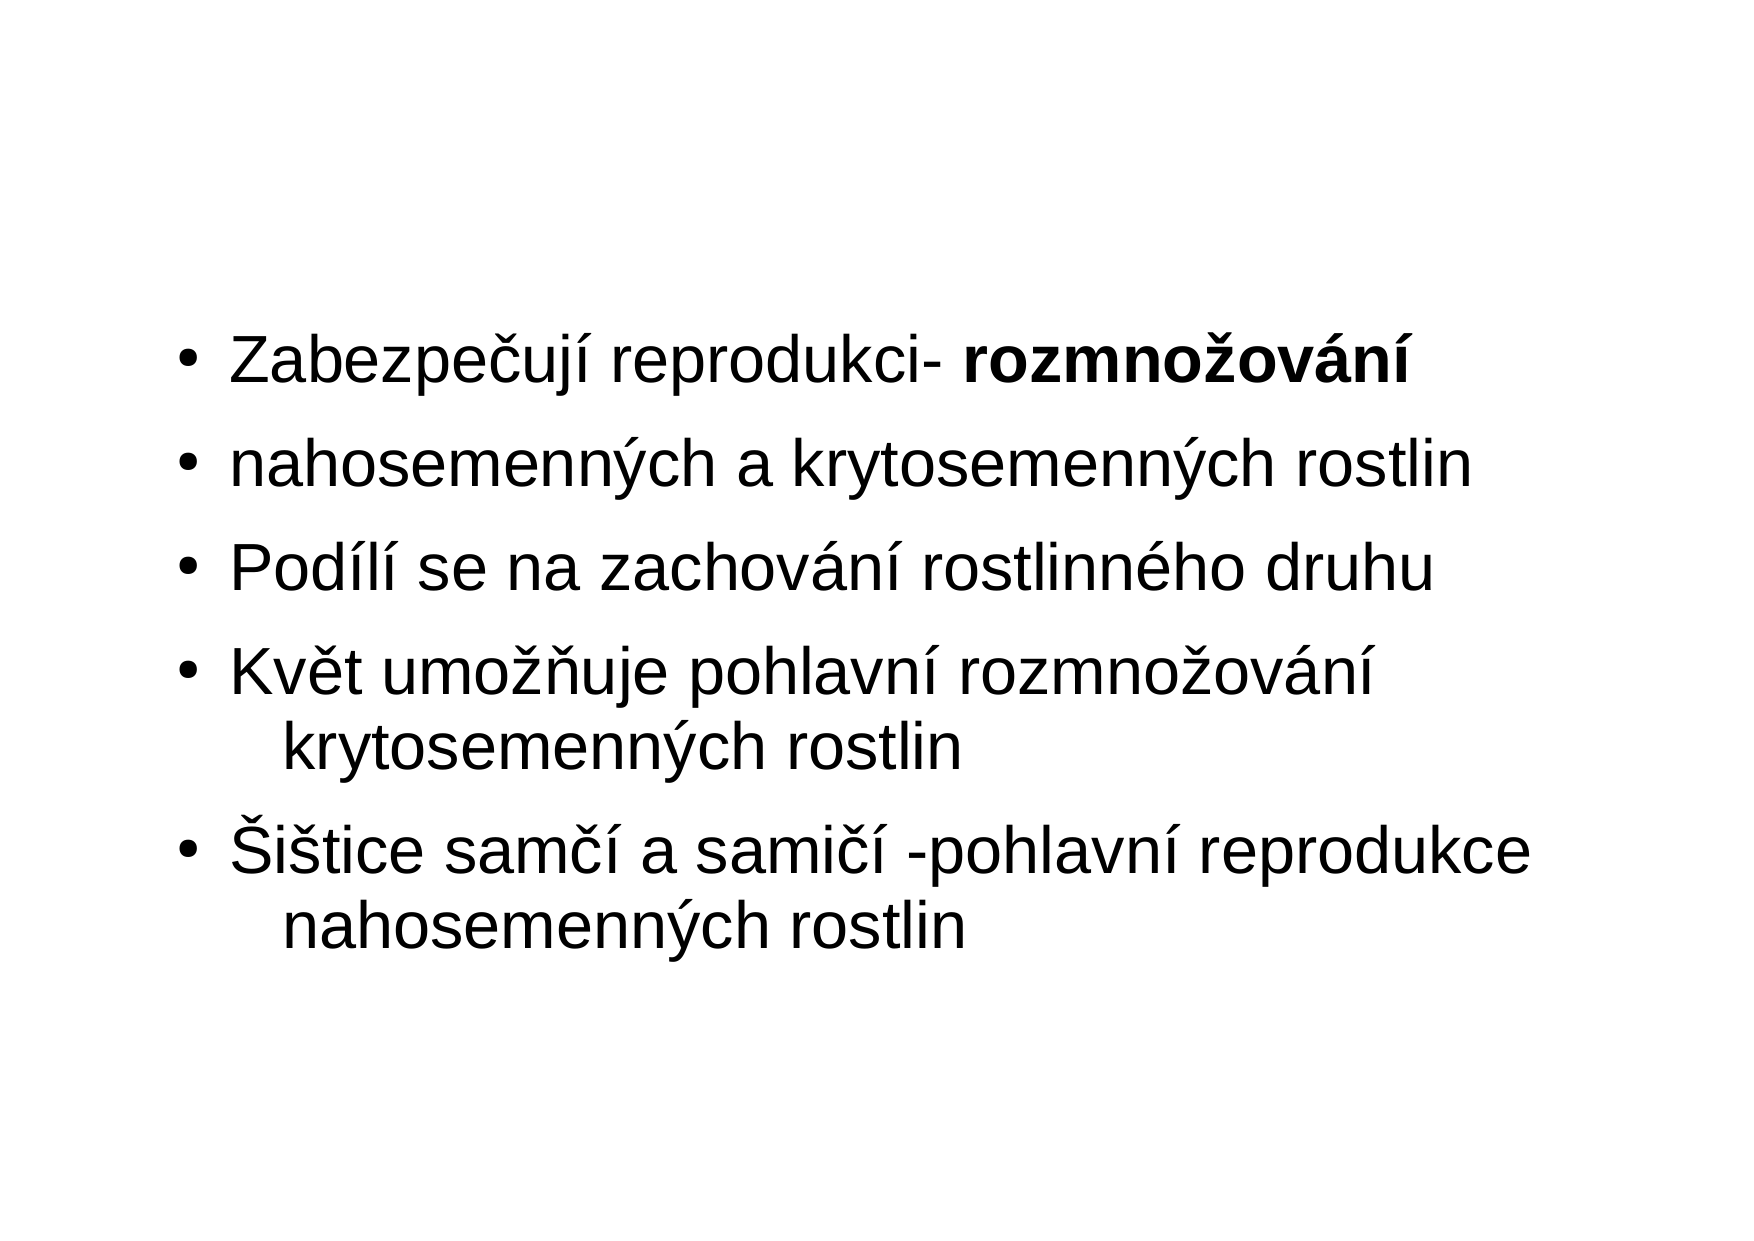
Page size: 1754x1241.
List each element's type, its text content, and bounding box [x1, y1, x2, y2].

list Zabezpečují reprodukci- rozmnožování nahosemenných a krytosemenných rostlin Podílí se na zachování rostlinného druhu Květ umožňuje pohlavní rozmnožování krytosemenných rostlin Šištice samčí a samičí -pohlavní reprodukce nahosemenných rostlin [140, 321, 1614, 1048]
